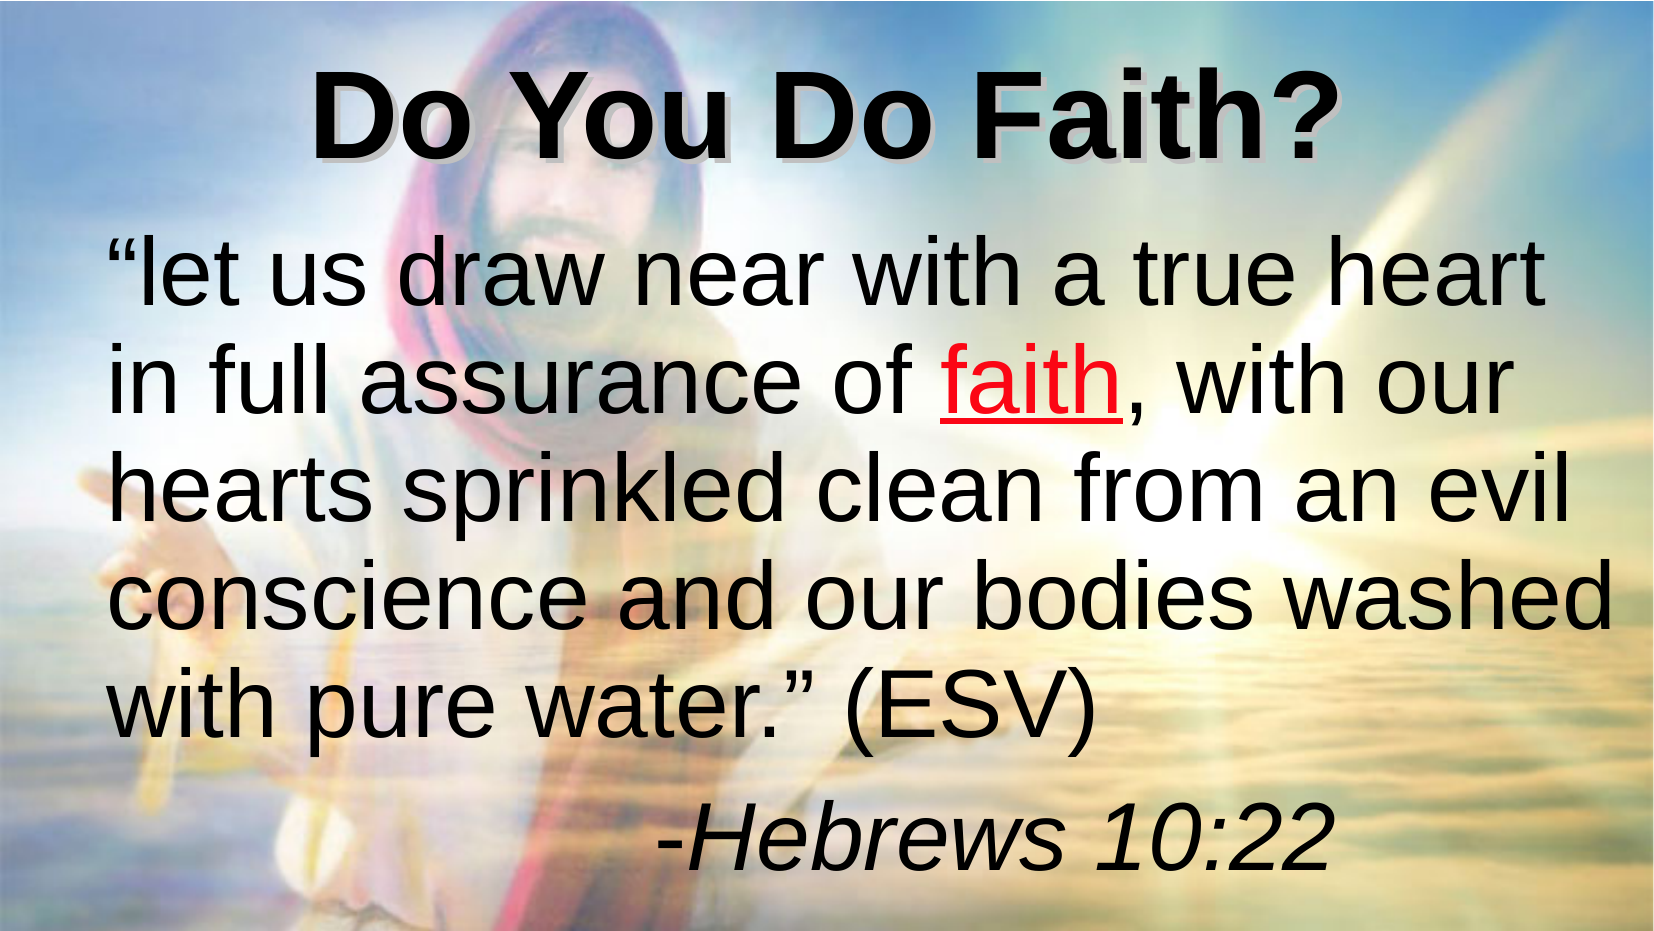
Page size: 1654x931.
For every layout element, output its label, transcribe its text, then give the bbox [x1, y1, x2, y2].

title Do You Do Faith? [82, 37, 1571, 193]
picture [0, 1, 1654, 931]
list “let us draw near with a true heart in full assurance of faith, with our hearts sprinkled clean from an evil conscience and our bodies washed with pure water.” (ESV) -Hebrews 10:22 [45, 217, 1621, 901]
